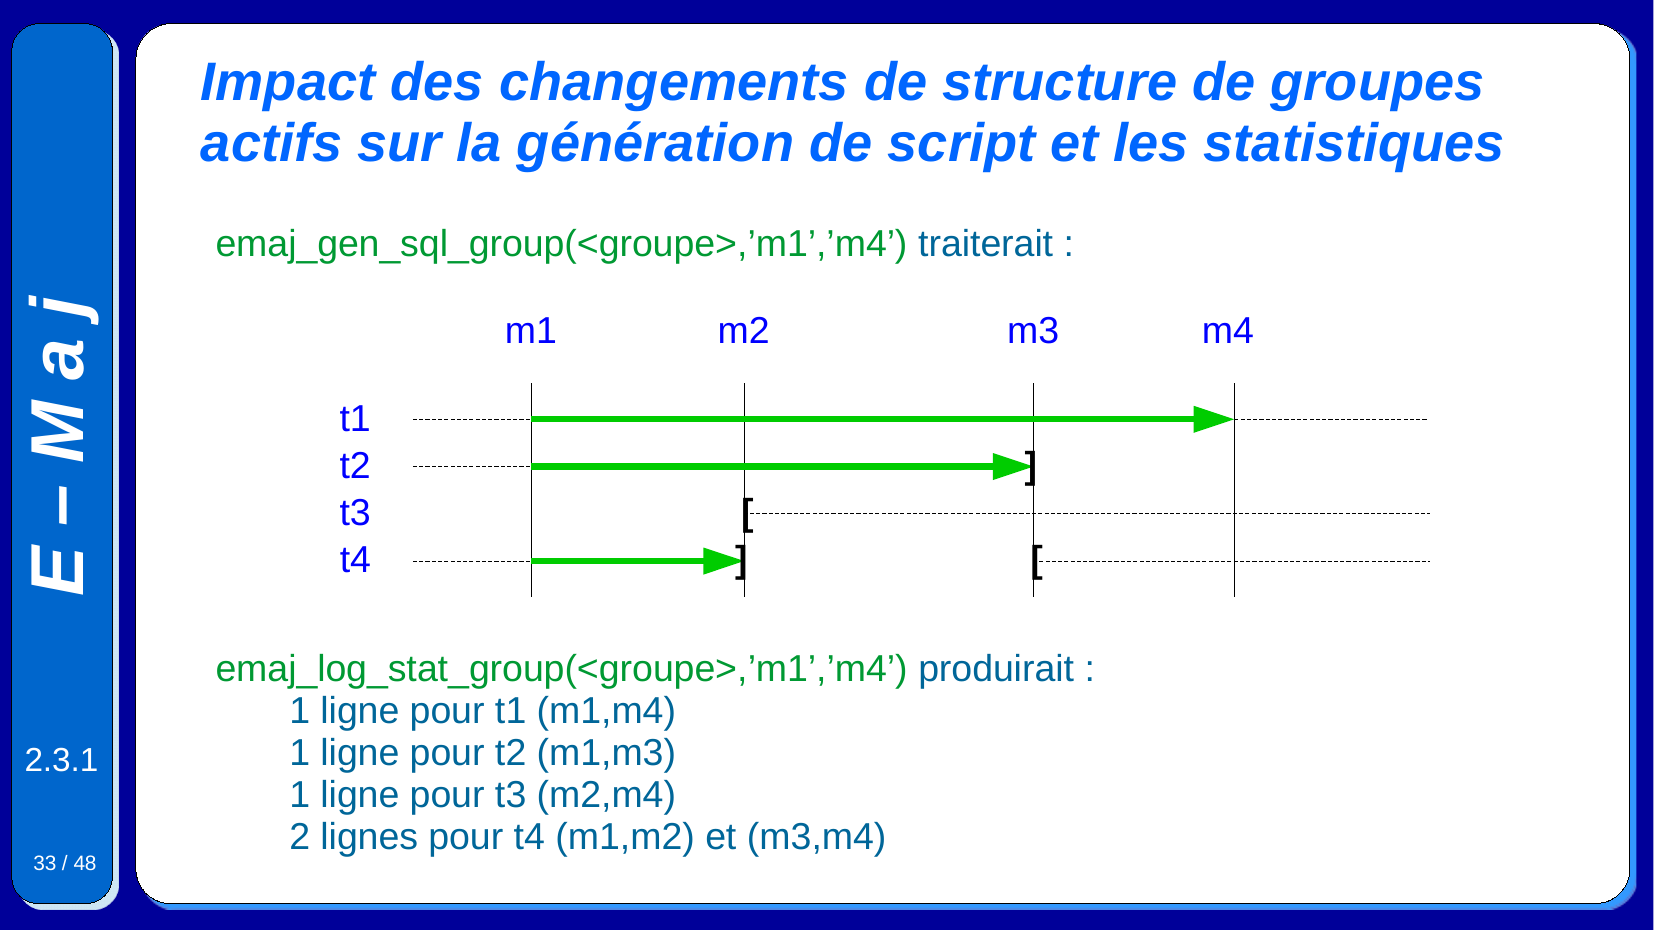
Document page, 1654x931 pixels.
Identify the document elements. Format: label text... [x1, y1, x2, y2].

text_box emaj_gen_sql_group(<groupe>,’m1’,’m4’) traiterait : [200, 214, 1090, 272]
text_box t1 [324, 389, 386, 437]
text_box m2 [702, 302, 785, 360]
text_box ] [720, 531, 763, 589]
text_box t2 [324, 437, 386, 484]
text_box t4 [324, 531, 386, 589]
text_box m3 [992, 302, 1074, 360]
text_box emaj_log_stat_group(<groupe>,’m1’,’m4’) produirait : 1 ligne pour t1 (m1,m4) 1 ligne pour t2 (m1,m3) 1 ligne pour t3 (m2,m4) 2 lignes pour t4 (m1,m2) et (m3,m4) [200, 640, 1111, 865]
text_box [ [1015, 531, 1058, 589]
title Impact des changements de structure de groupes actifs sur la génération de script et les statistiques [200, 34, 1575, 191]
text_box m1 [490, 302, 572, 360]
text_box m4 [1187, 302, 1269, 360]
text_box ] [1009, 437, 1053, 494]
text_box t3 [324, 484, 386, 531]
text_box [ [726, 484, 769, 542]
